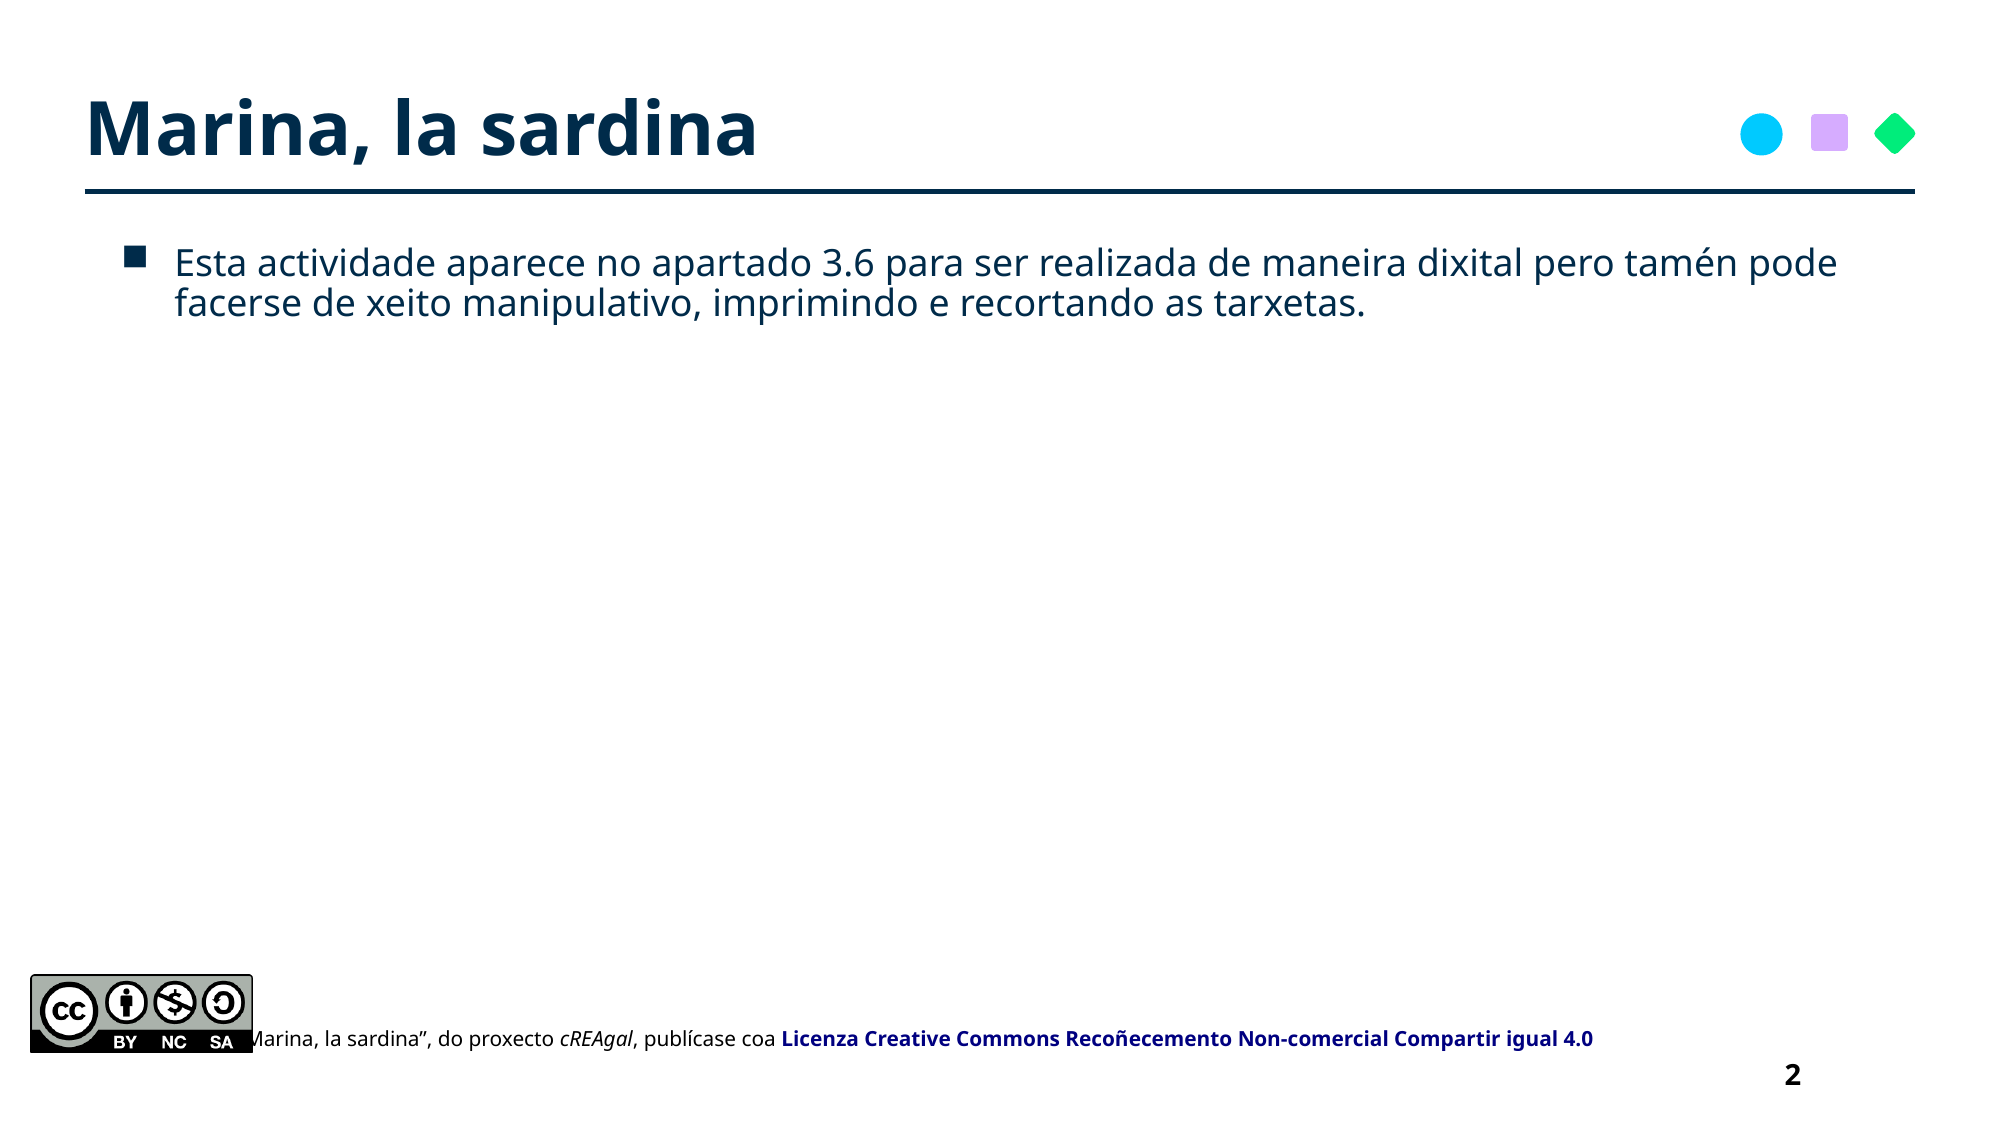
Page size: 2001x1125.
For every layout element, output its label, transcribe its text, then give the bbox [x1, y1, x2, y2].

text_box “Marina, la sardina”, do proxecto cREAgal, publícase coa Licenza Creative Commons Recoñecemento Non-comercial Compartir igual 4.0 [253, 985, 1772, 1053]
picture [30, 974, 253, 1053]
title Marina, la sardina [84, 29, 1601, 178]
list Esta actividade aparece no apartado 3.6 para ser realizada de maneira dixital pero tamén pode facerse de xeito manipulativo, imprimindo e recortando as tarxetas. [88, 236, 1920, 1004]
